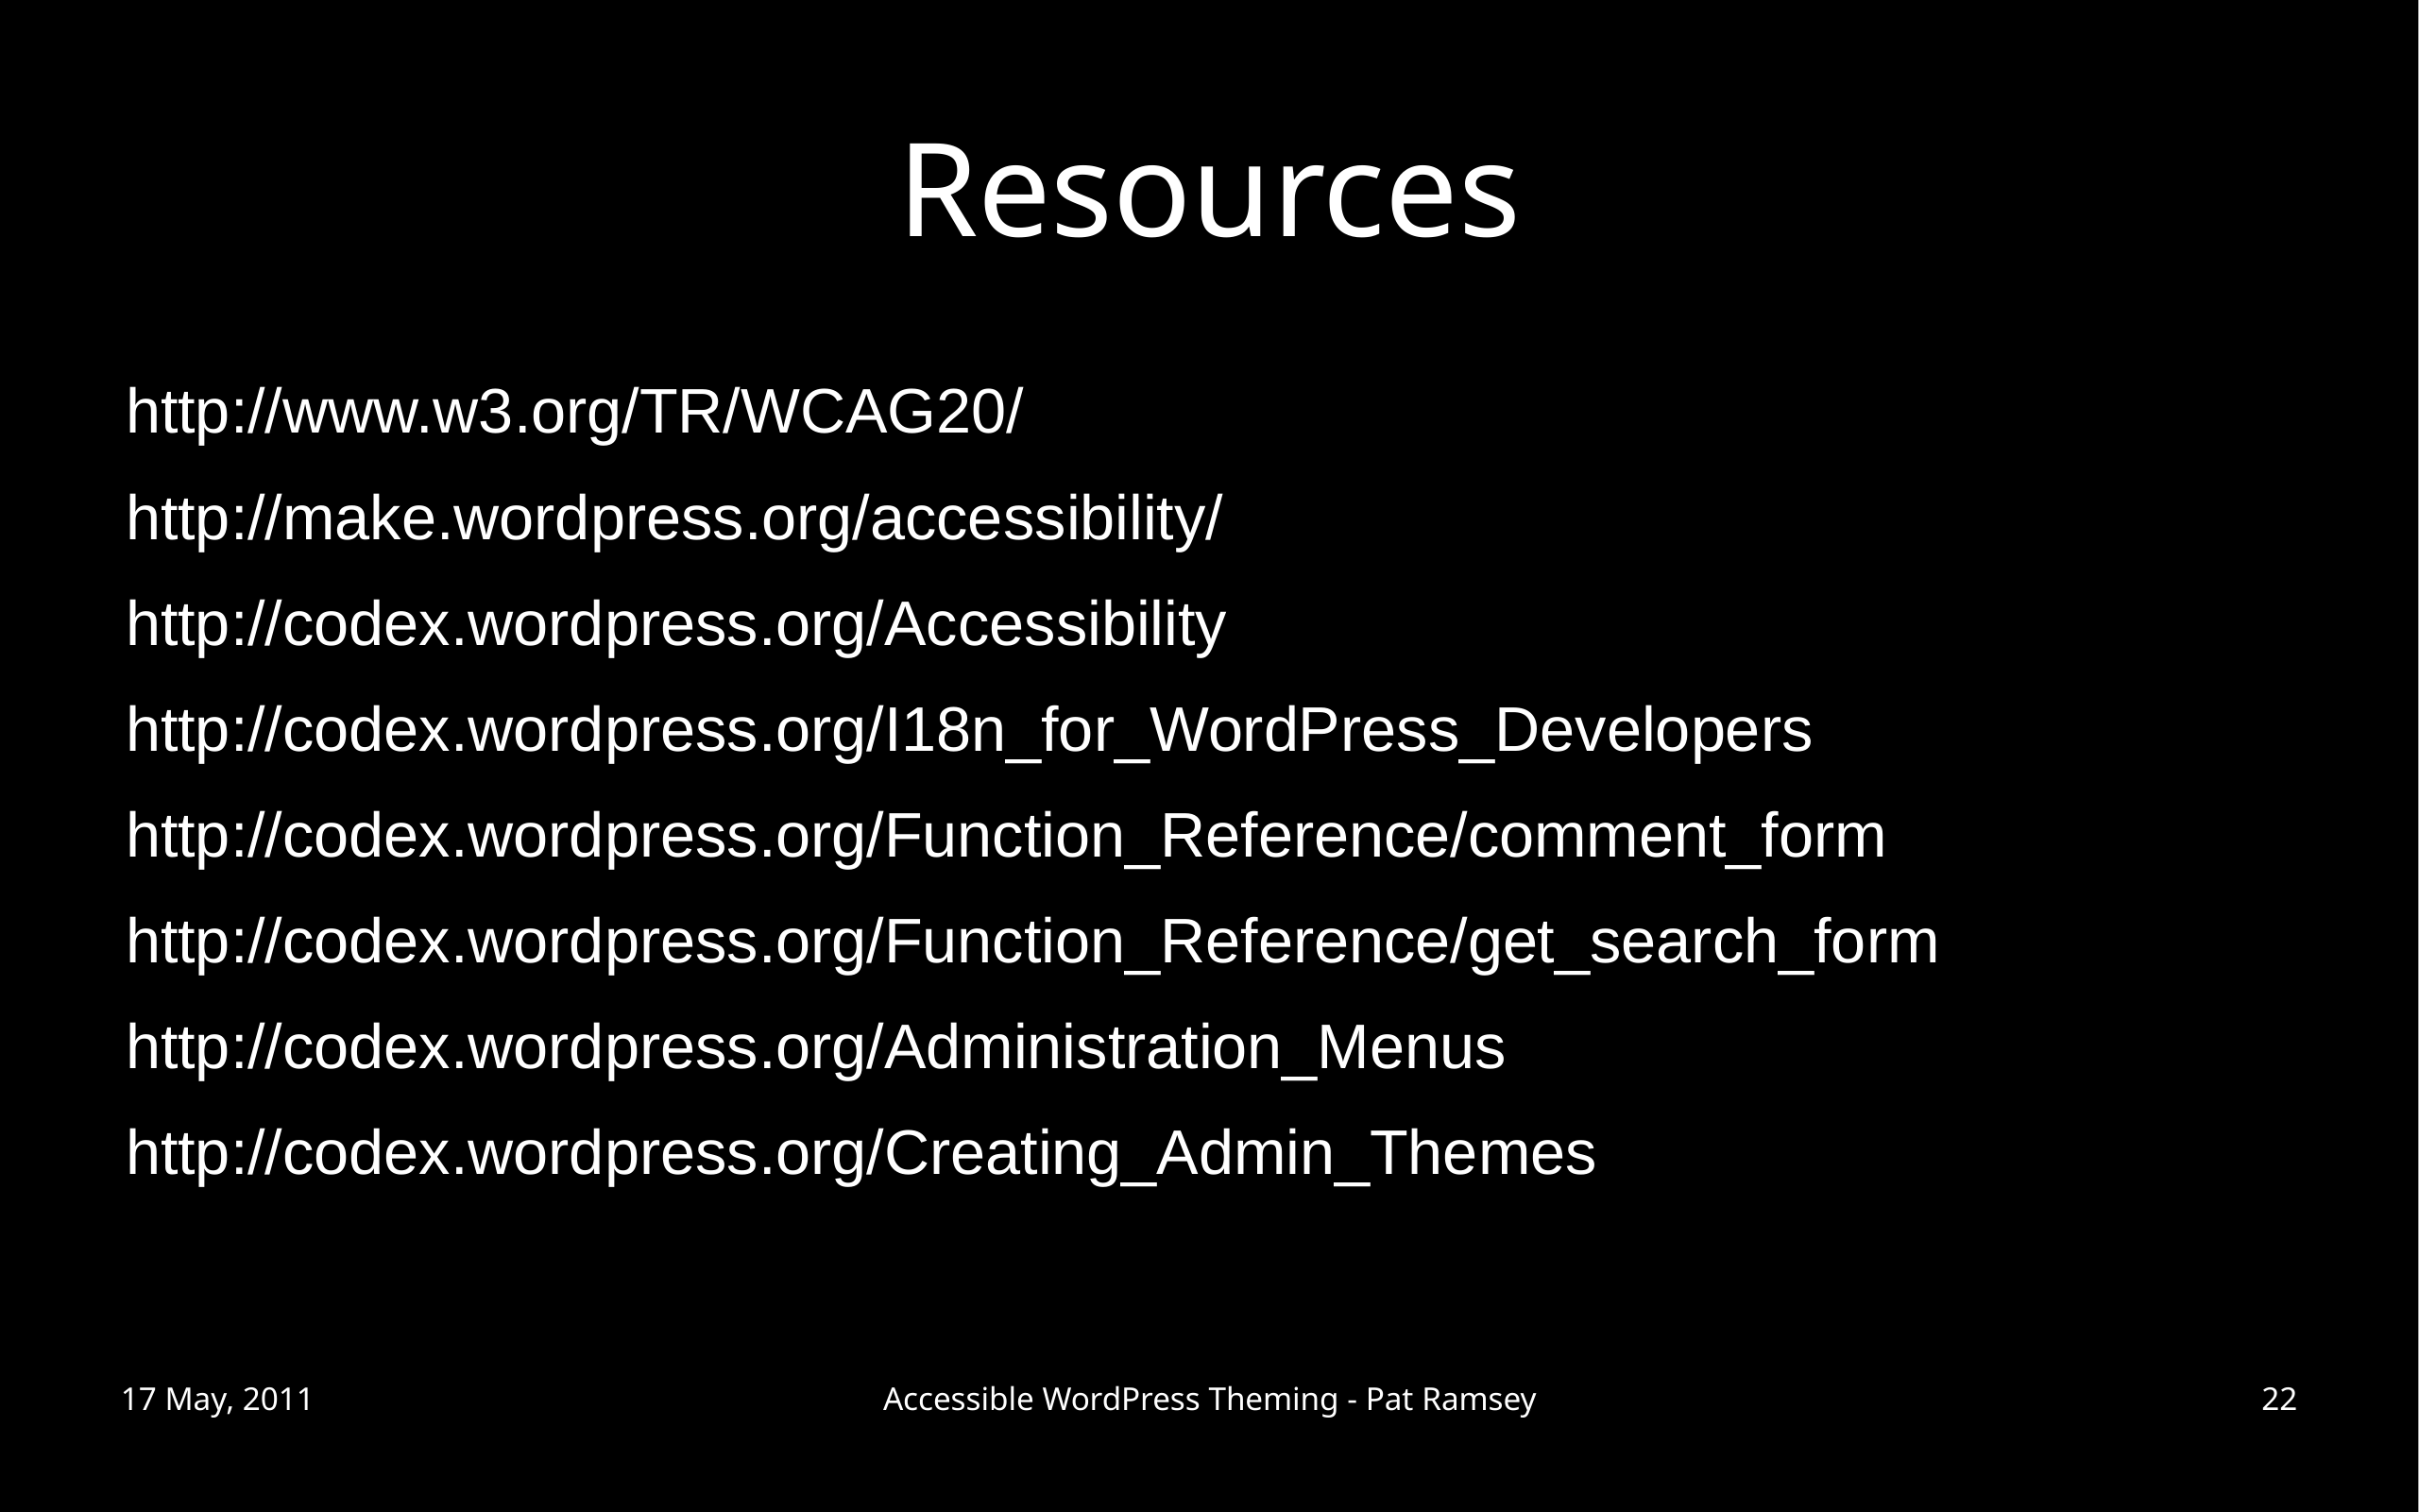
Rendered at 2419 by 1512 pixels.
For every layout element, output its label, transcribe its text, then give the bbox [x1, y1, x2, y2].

title Resources [120, 67, 2298, 306]
subtitle http://www.w3.org/TR/WCAG20/ http://make.wordpress.org/accessibility/ http://codex.wordpress.org/Accessibility http://codex.wordpress.org/I18n_for_WordPress_Developers http://codex.wordpress.org/Function_Reference/comment_form http://codex.wordpress.org/Function_Reference/get_search_form http://codex.wordpress.org/Administration_Menus http://codex.wordpress.org/Creating_Admin_Themes [126, 273, 2303, 1257]
